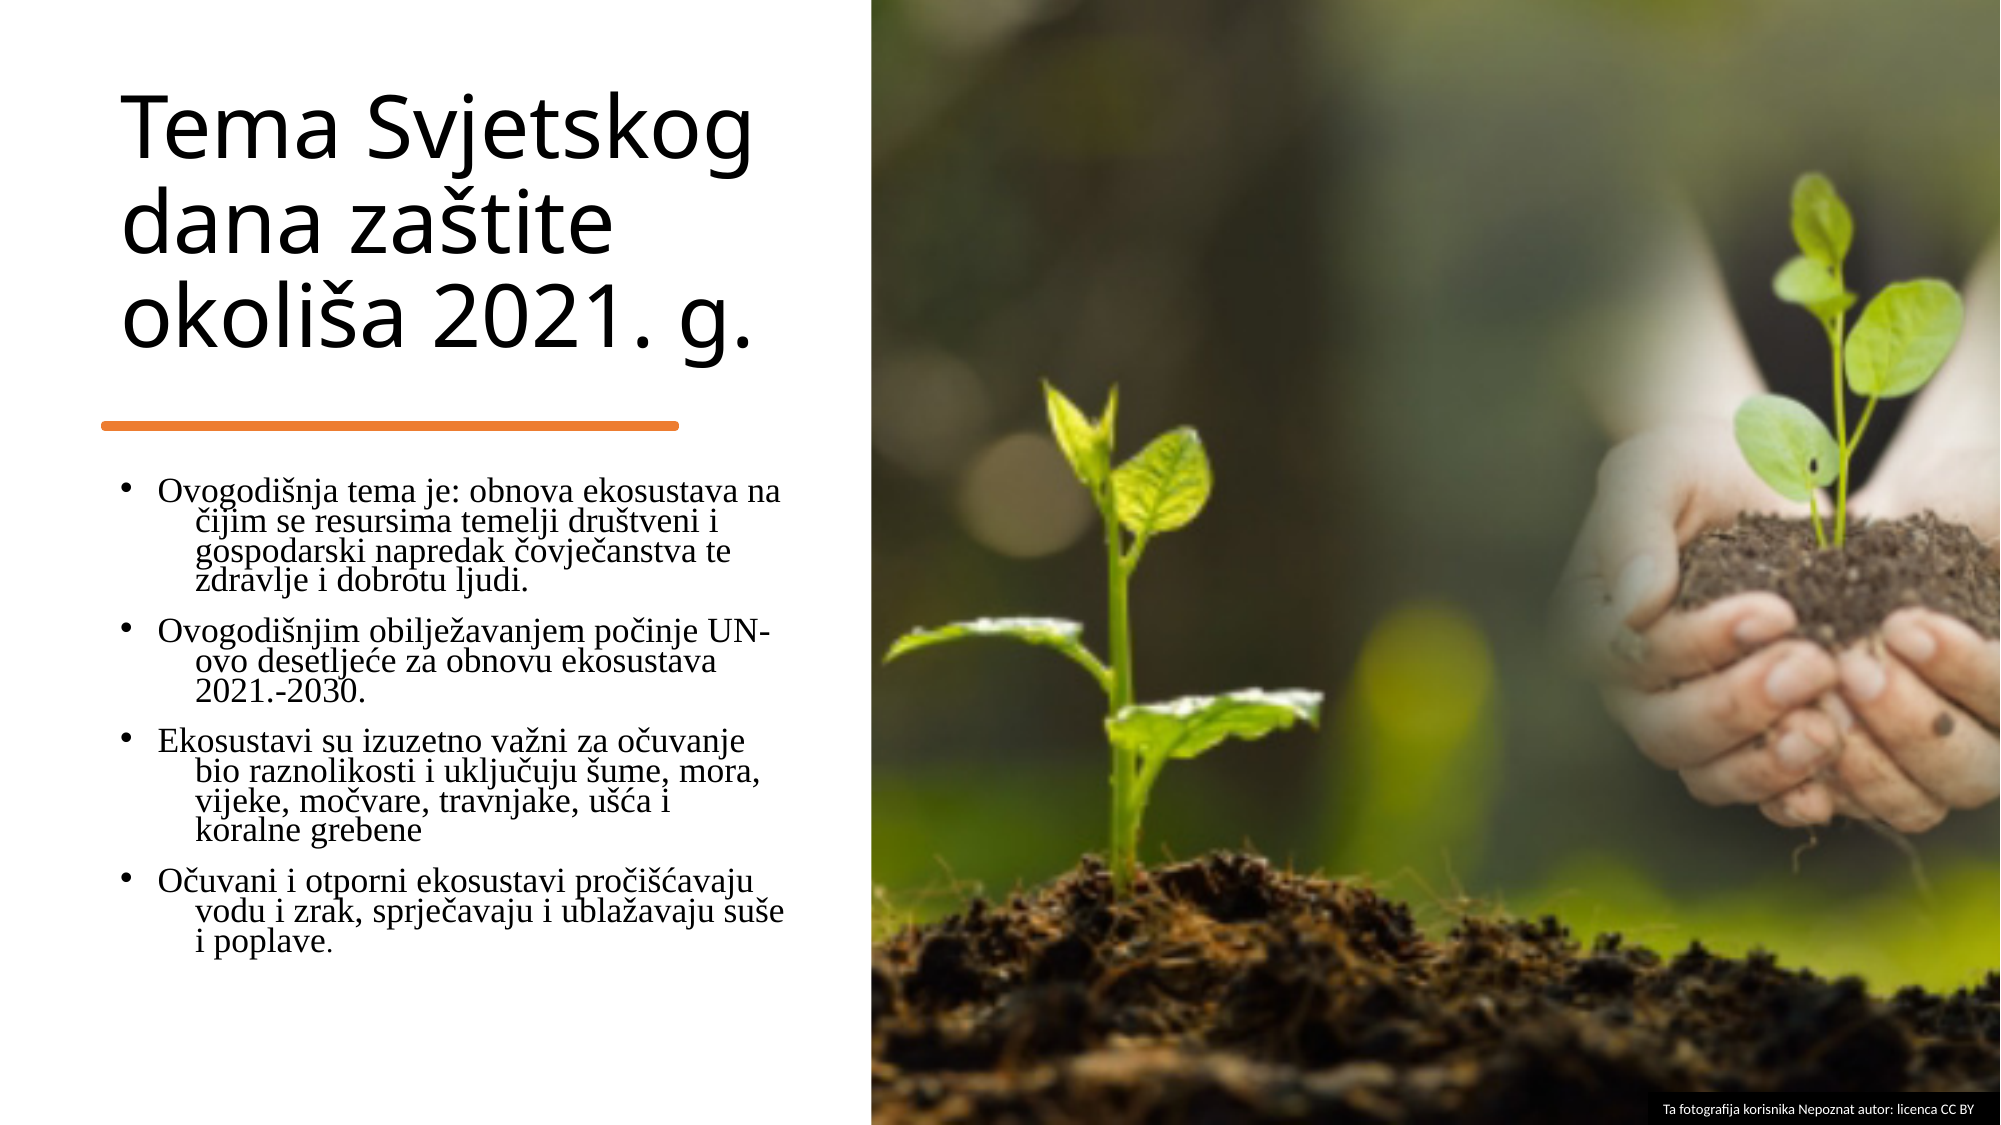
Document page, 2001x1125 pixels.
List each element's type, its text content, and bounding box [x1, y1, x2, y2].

title Tema Svjetskog dana zaštite okoliša 2021. g. [105, 53, 822, 375]
list Ovogodišnja tema je: obnova ekosustava na čijim se resursima temelji društveni i gospodarski napredak čovječanstva te zdravlje i dobrotu ljudi. Ovogodišnjim obilježavanjem počinje UN-ovo desetljeće za obnovu ekosustava 2021.-2030. Ekosustavi su izuzetno važni za očuvanje bio raznolikosti i uključuju šume, mora, vijeke, močvare, travnjake, ušća i koralne grebene Očuvani i otporni ekosustavi pročišćavaju vodu i zrak, sprječavaju i ublažavaju suše i poplave. [105, 471, 802, 1016]
text_box Ta fotografija korisnika Nepoznat autor: licenca CC BY [1648, 1092, 2000, 1125]
text_box [0, 0, 871, 1125]
picture [871, 0, 2000, 1125]
